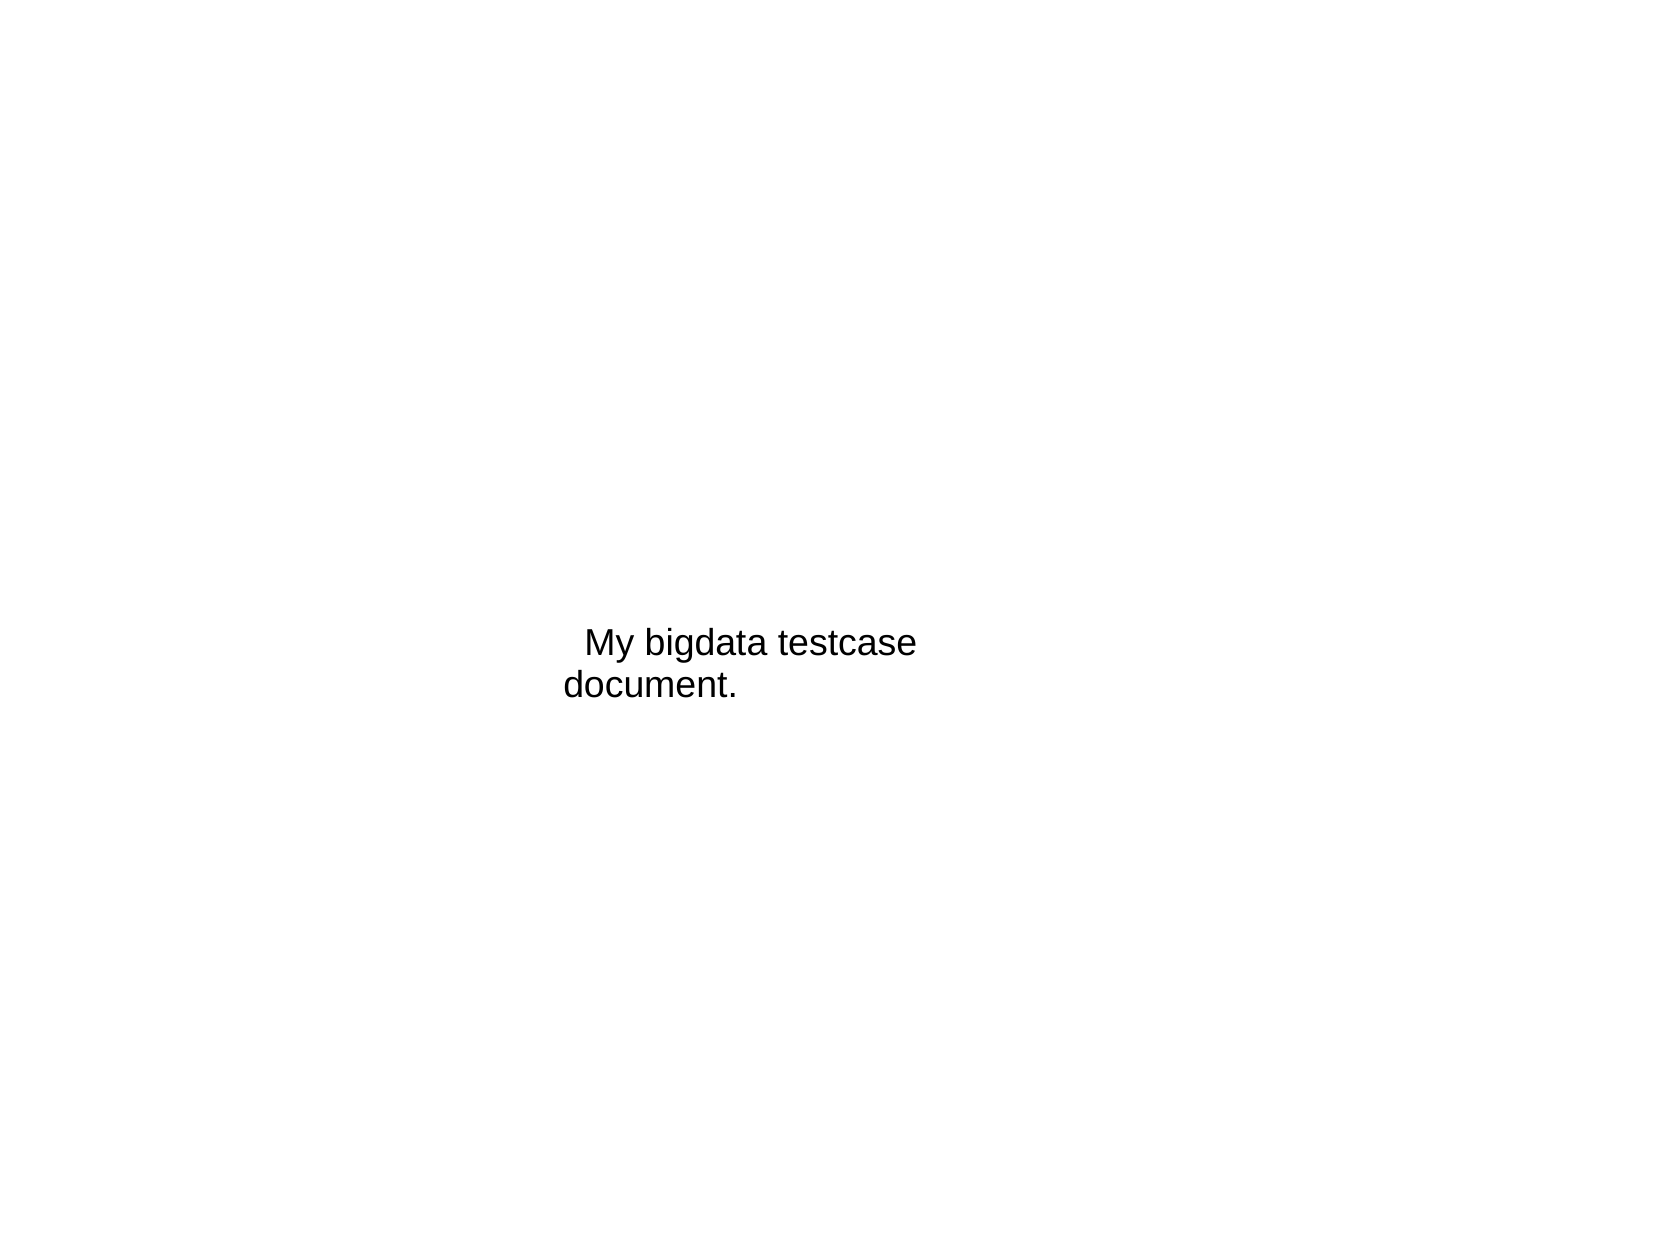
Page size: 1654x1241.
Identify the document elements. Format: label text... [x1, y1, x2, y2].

text_box My bigdata testcase document. [548, 572, 1118, 672]
